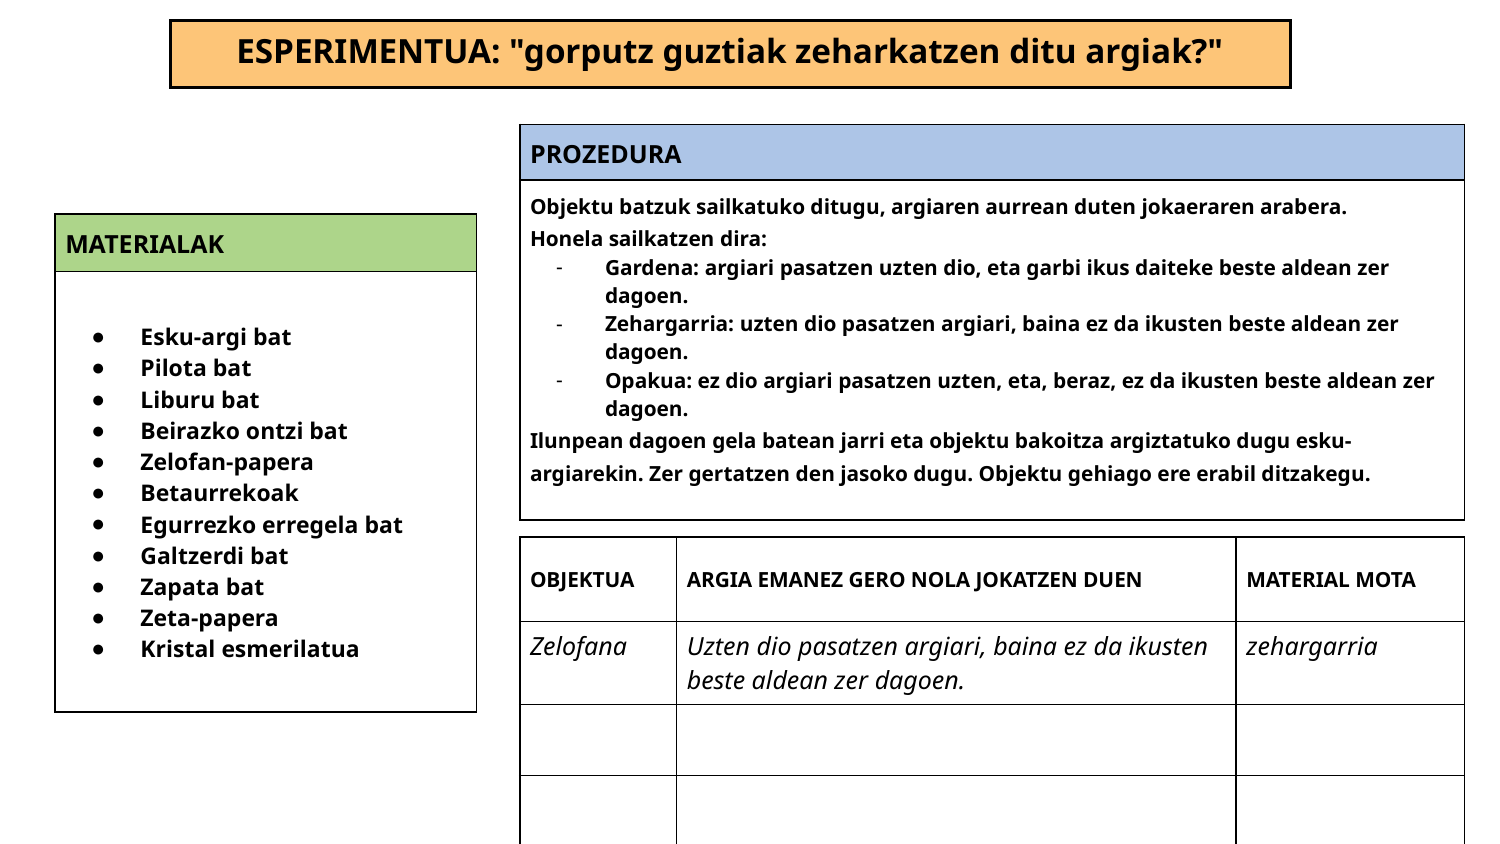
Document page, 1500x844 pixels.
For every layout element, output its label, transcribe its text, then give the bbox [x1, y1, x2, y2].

table_cell [521, 705, 676, 775]
table_header MATERIAL MOTA [1237, 538, 1464, 621]
table_header OBJEKTUA [521, 538, 676, 621]
table_cell Uzten dio pasatzen argiari, baina ez da ikusten beste aldean zer dagoen. [677, 622, 1235, 704]
table_cell [1237, 705, 1464, 775]
table_cell [1237, 776, 1464, 844]
table_header ESPERIMENTUA: "gorputz guztiak zeharkatzen ditu argiak?" [172, 22, 1289, 86]
table_header ARGIA EMANEZ GERO NOLA JOKATZEN DUEN [677, 538, 1235, 621]
table_cell [521, 776, 676, 844]
table_header PROZEDURA [521, 125, 1464, 179]
table_cell zehargarria [1237, 622, 1464, 704]
table_cell Zelofana [521, 622, 676, 704]
table_header MATERIALAK [56, 215, 476, 271]
table_cell Objektu batzuk sailkatuko ditugu, argiaren aurrean duten jokaeraren arabera. Honela sailkatzen dira: Gardena: argiari pasatzen uzten dio, eta garbi ikus daiteke beste aldean zer dagoen. Zehargarria: uzten dio pasatzen argiari, baina ez da ikusten beste aldean zer dagoen. Opakua: ez dio argiari pasatzen uzten, eta, beraz, ez da ikusten beste aldean zer dagoen. Ilunpean dagoen gela batean jarri eta objektu bakoitza argiztatuko dugu esku-argiarekin. Zer gertatzen den jasoko dugu. Objektu gehiago ere erabil ditzakegu. [521, 181, 1464, 519]
table_cell Esku-argi bat Pilota bat Liburu bat Beirazko ontzi bat Zelofan-papera Betaurrekoak Egurrezko erregela bat Galtzerdi bat Zapata bat Zeta-papera Kristal esmerilatua [56, 272, 476, 711]
table_cell [677, 705, 1235, 775]
table_cell [677, 776, 1235, 844]
